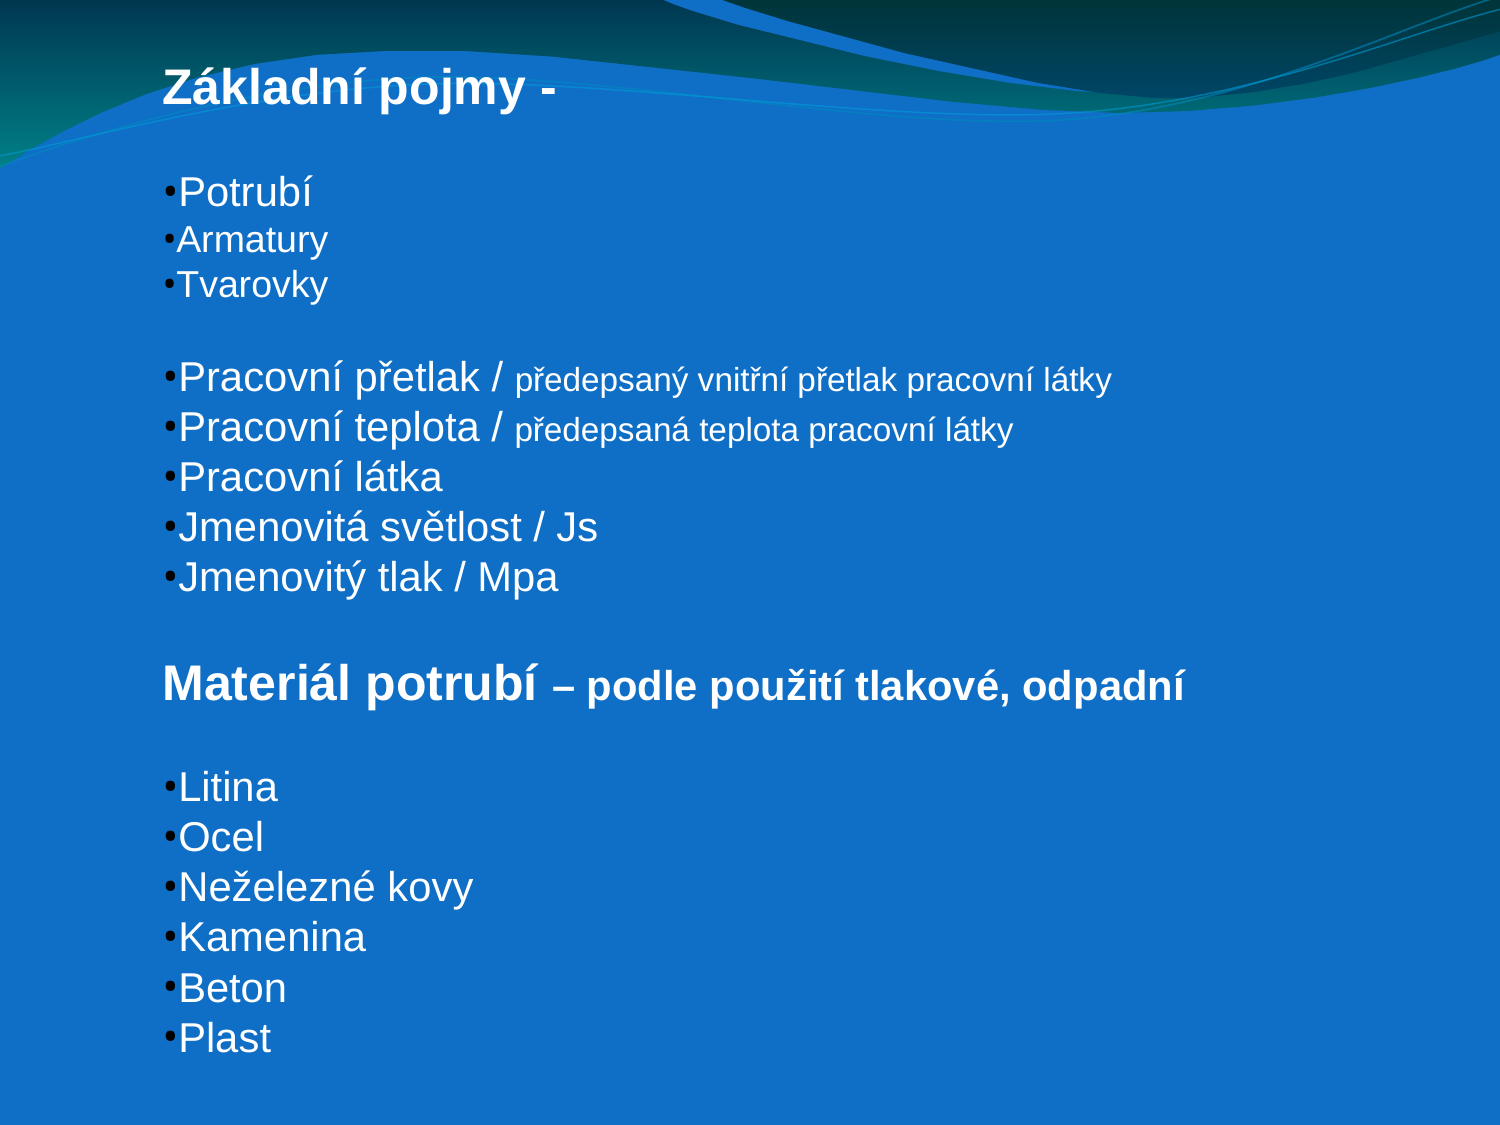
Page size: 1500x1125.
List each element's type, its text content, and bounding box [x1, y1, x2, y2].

text_box Základní pojmy - Potrubí Armatury Tvarovky Pracovní přetlak / předepsaný vnitřní přetlak pracovní látky Pracovní teplota / předepsaná teplota pracovní látky Pracovní látka Jmenovitá světlost / Js Jmenovitý tlak / Mpa Materiál potrubí – podle použití tlakové, odpadní Litina Ocel Neželezné kovy Kamenina Beton Plast [148, 47, 1348, 1068]
